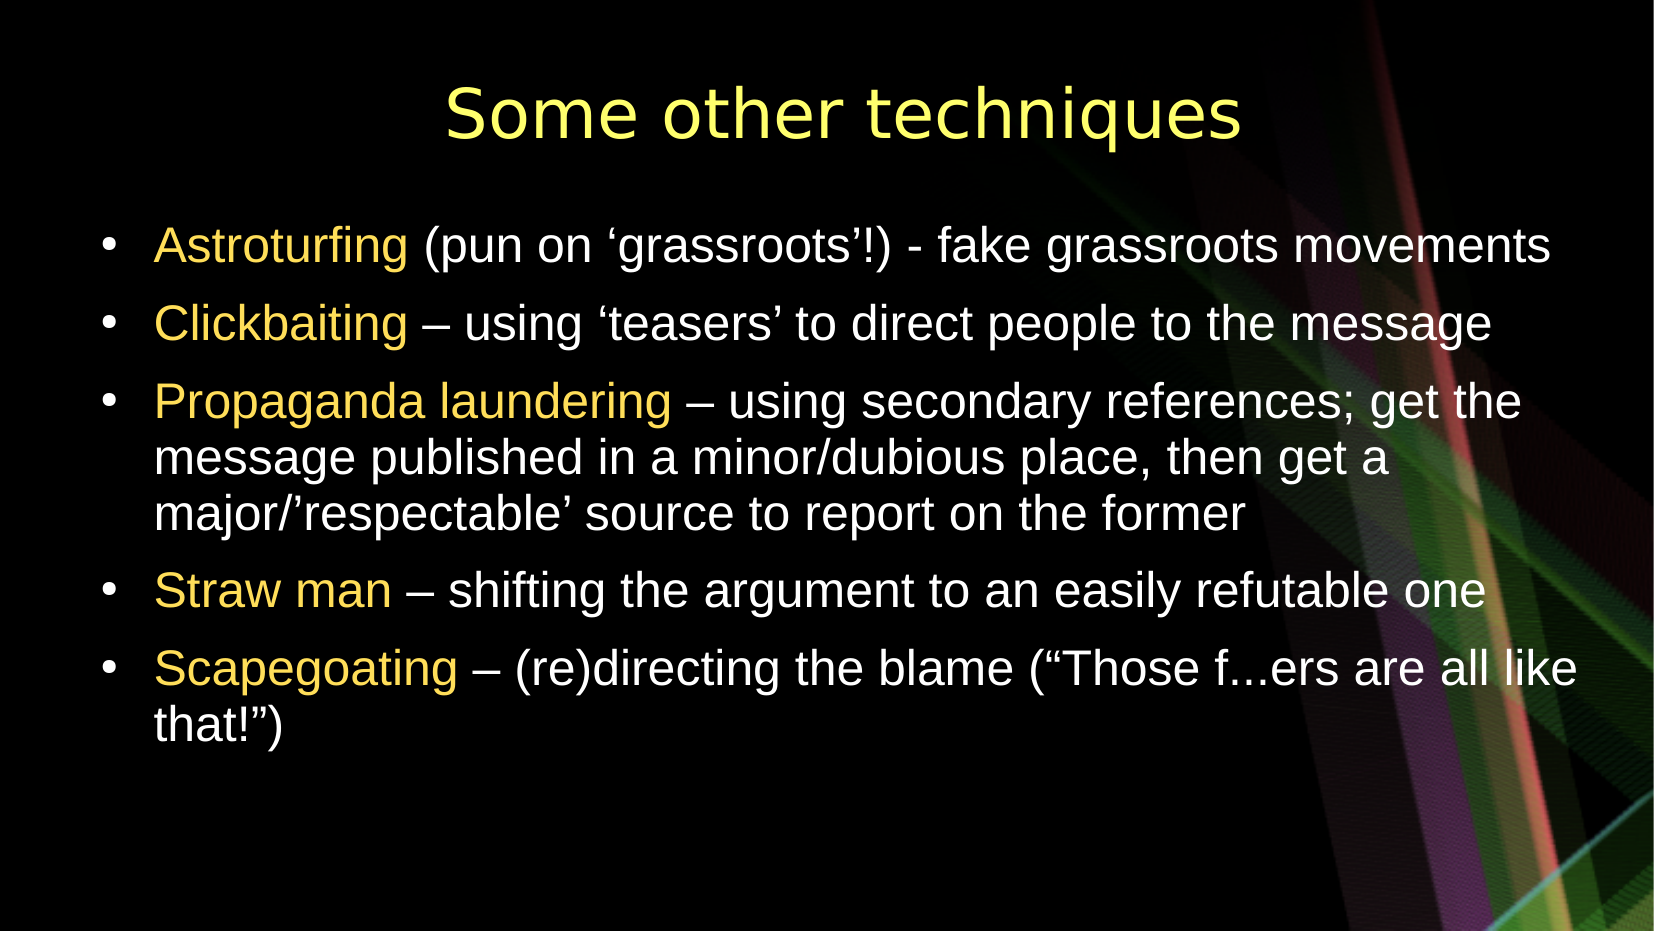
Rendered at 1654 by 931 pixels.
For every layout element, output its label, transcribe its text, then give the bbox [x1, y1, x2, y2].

list Astroturfing (pun on ‘grassroots’!) - fake grassroots movements Clickbaiting – using ‘teasers’ to direct people to the message Propaganda laundering – using secondary references; get the message published in a minor/dubious place, then get a major/’respectable’ source to report on the former Straw man – shifting the argument to an easily refutable one Scapegoating – (re)directing the blame (“Those f...ers are all like that!”) [82, 217, 1607, 898]
picture [0, 0, 1654, 931]
title Some other techniques [82, 37, 1607, 193]
